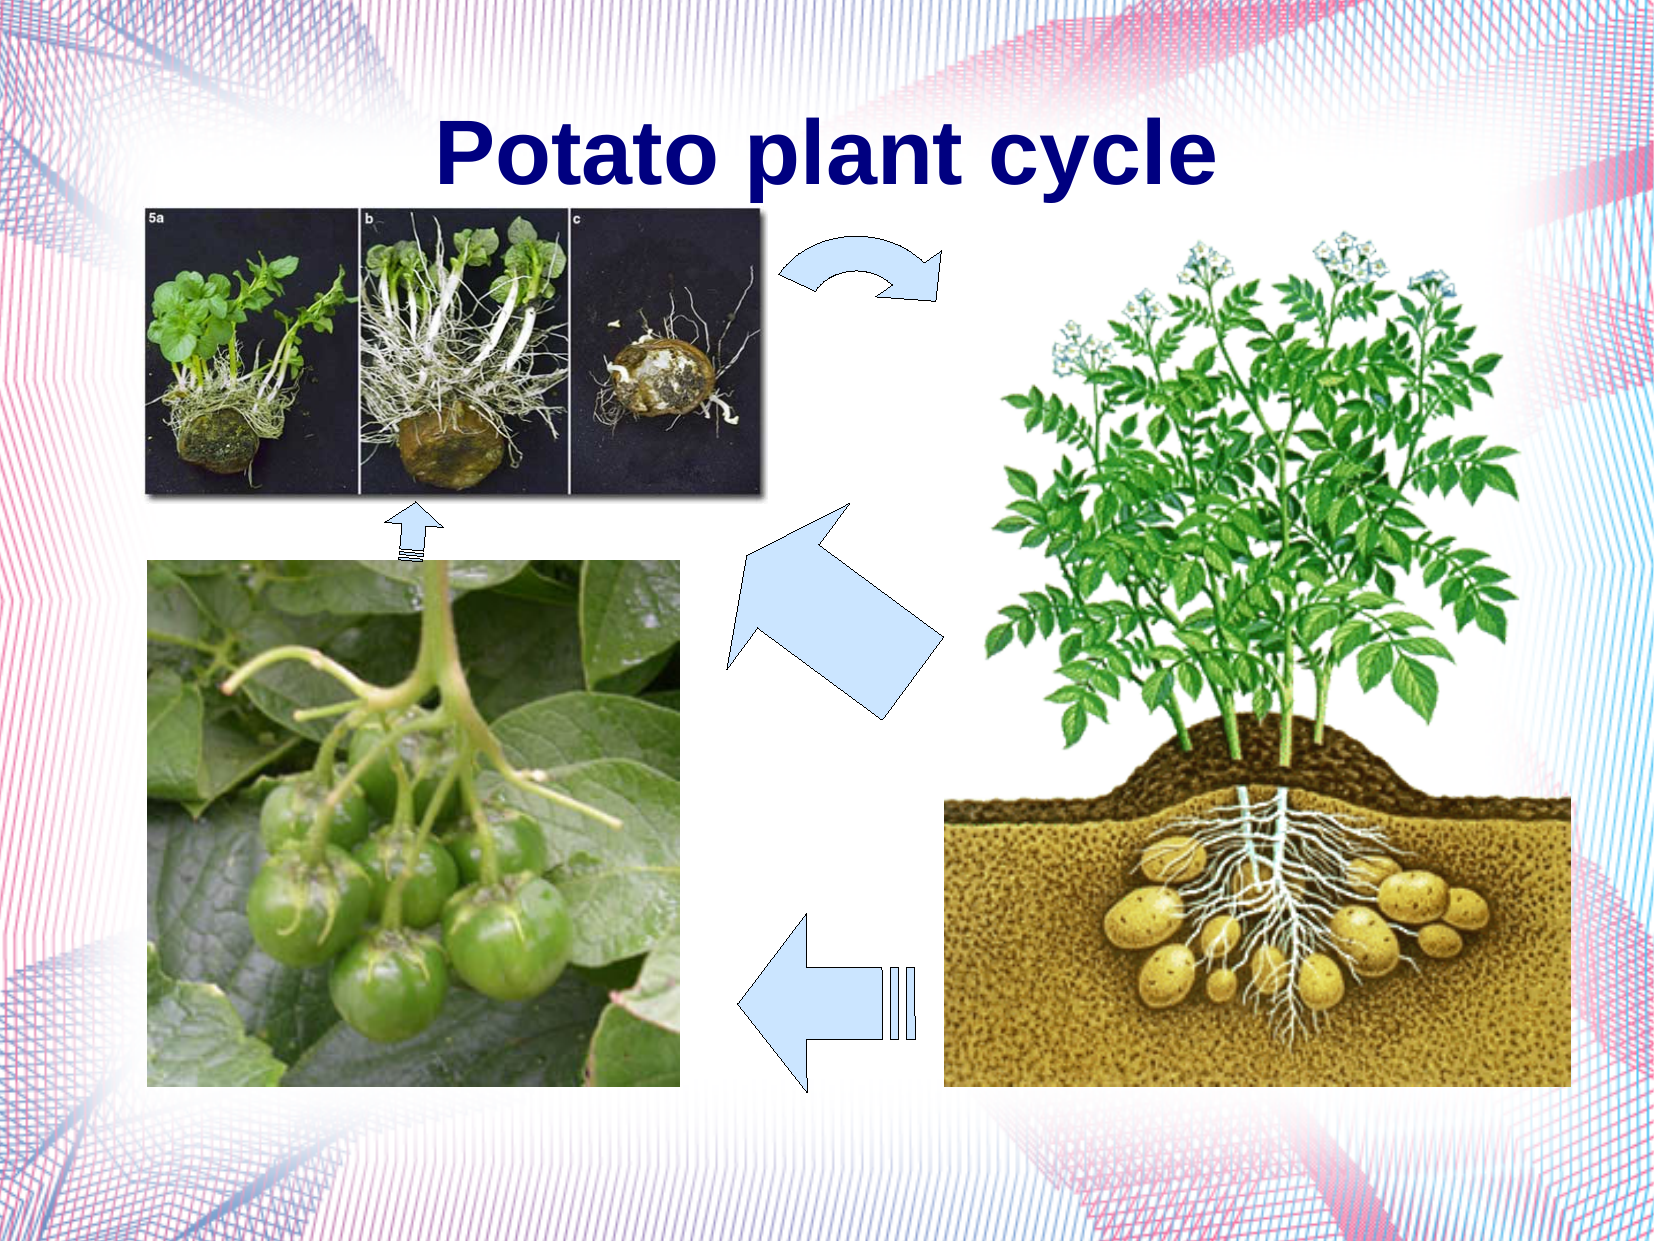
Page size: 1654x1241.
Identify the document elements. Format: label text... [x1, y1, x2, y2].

text_box [384, 501, 444, 552]
text_box [890, 967, 899, 1040]
text_box [398, 557, 423, 562]
text_box [906, 967, 916, 1040]
picture [0, 0, 1654, 1241]
text_box [778, 236, 942, 302]
title Potato plant cycle [82, 49, 1571, 257]
text_box [726, 503, 944, 720]
text_box [399, 551, 424, 557]
text_box [737, 913, 883, 1093]
